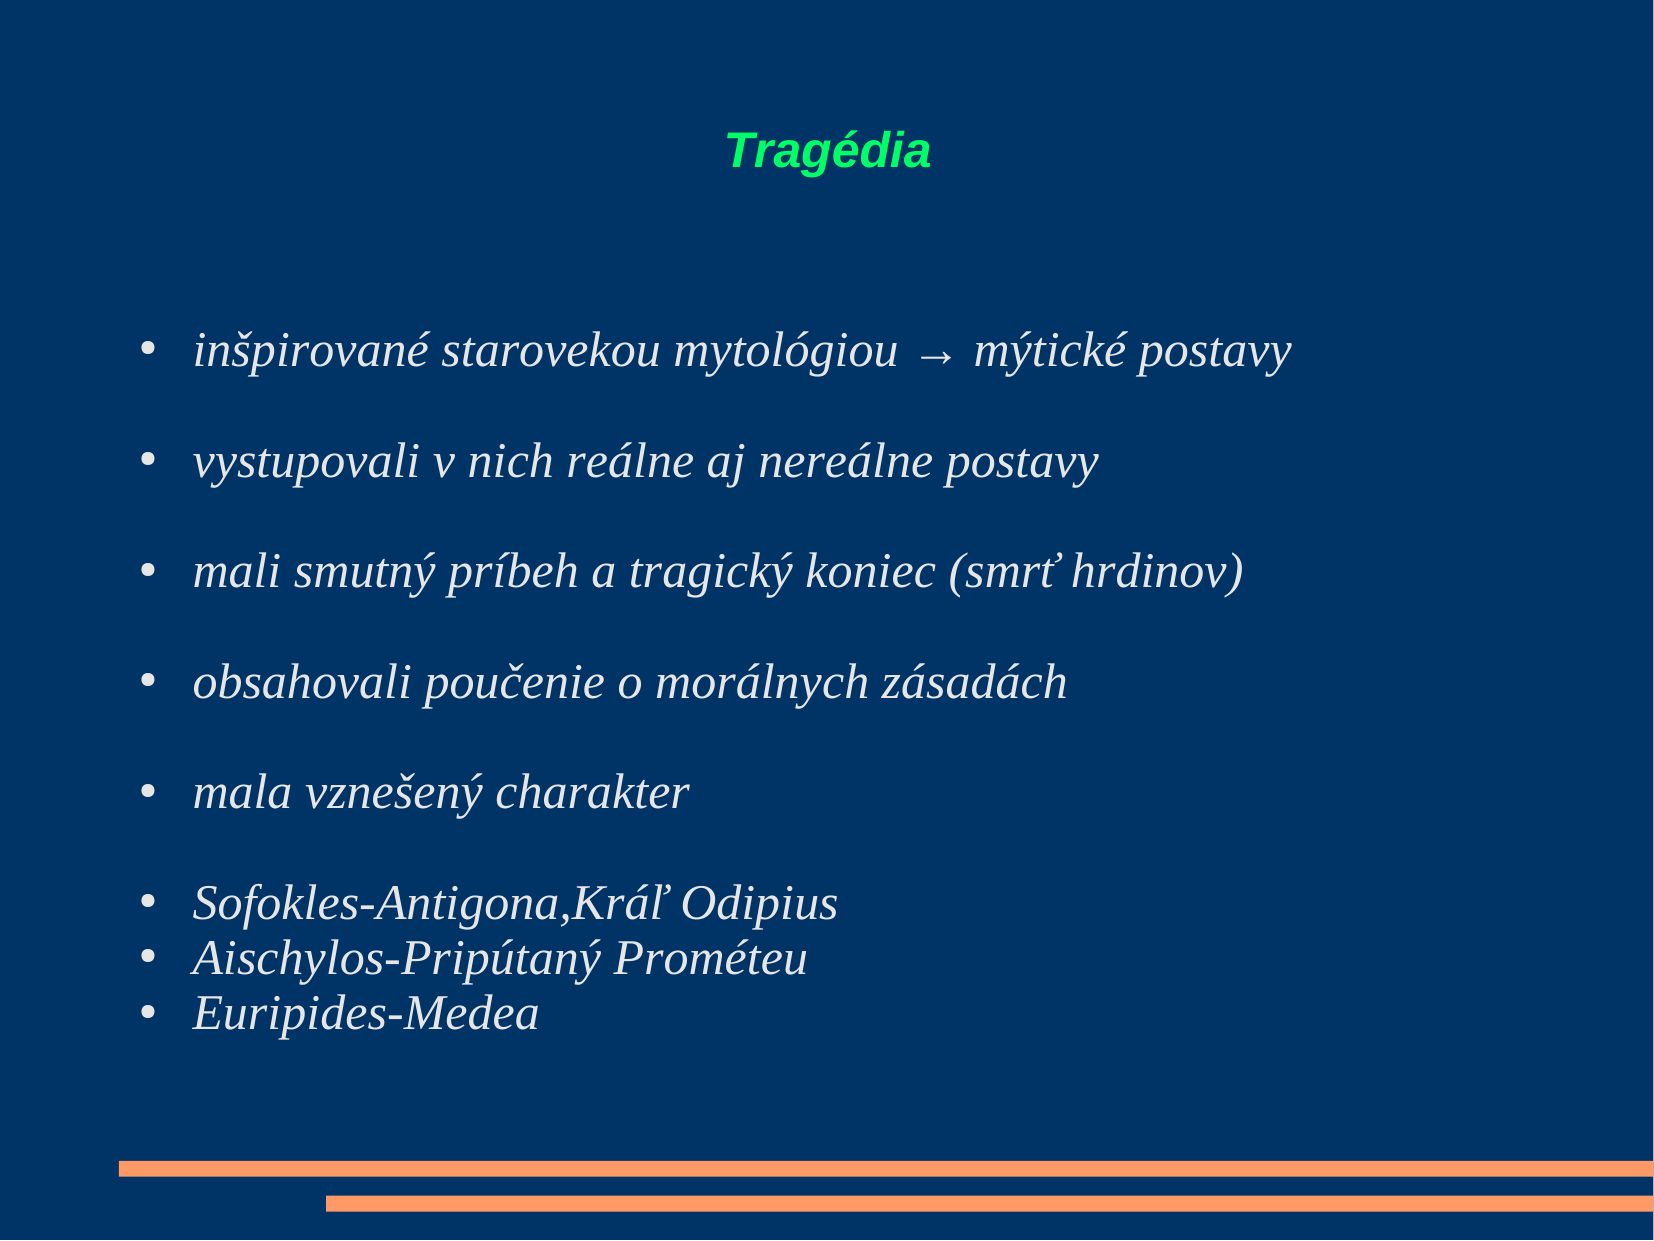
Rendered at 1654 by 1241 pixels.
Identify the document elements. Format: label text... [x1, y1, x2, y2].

title Tragédia [121, 46, 1534, 254]
list inšpirované starovekou mytológiou → mýtické postavy vystupovali v nich reálne aj nereálne postavy mali smutný príbeh a tragický koniec (smrť hrdinov) obsahovali poučenie o morálnych zásadách mala vznešený charakter Sofokles-Antigona,Kráľ Odipius Aischylos-Pripútaný Prométeu Euripides-Medea [121, 322, 1561, 1132]
